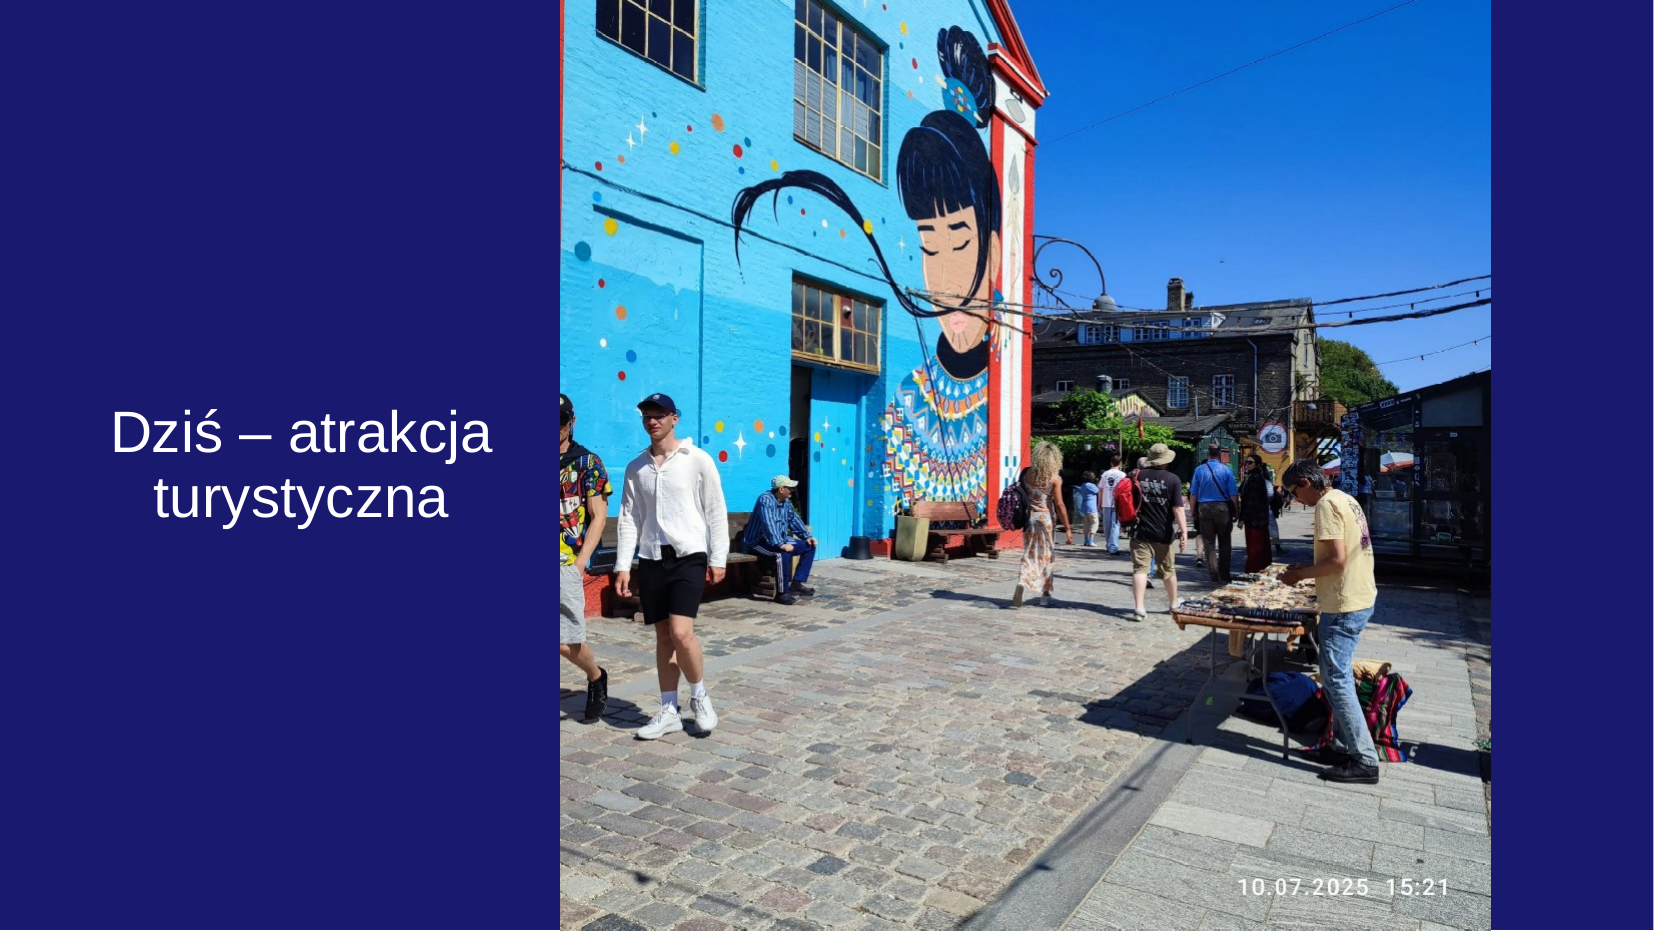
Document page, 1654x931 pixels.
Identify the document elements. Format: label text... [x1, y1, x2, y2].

text_box Dziś – atrakcja turystyczna [59, 392, 545, 538]
picture [560, 0, 1491, 931]
